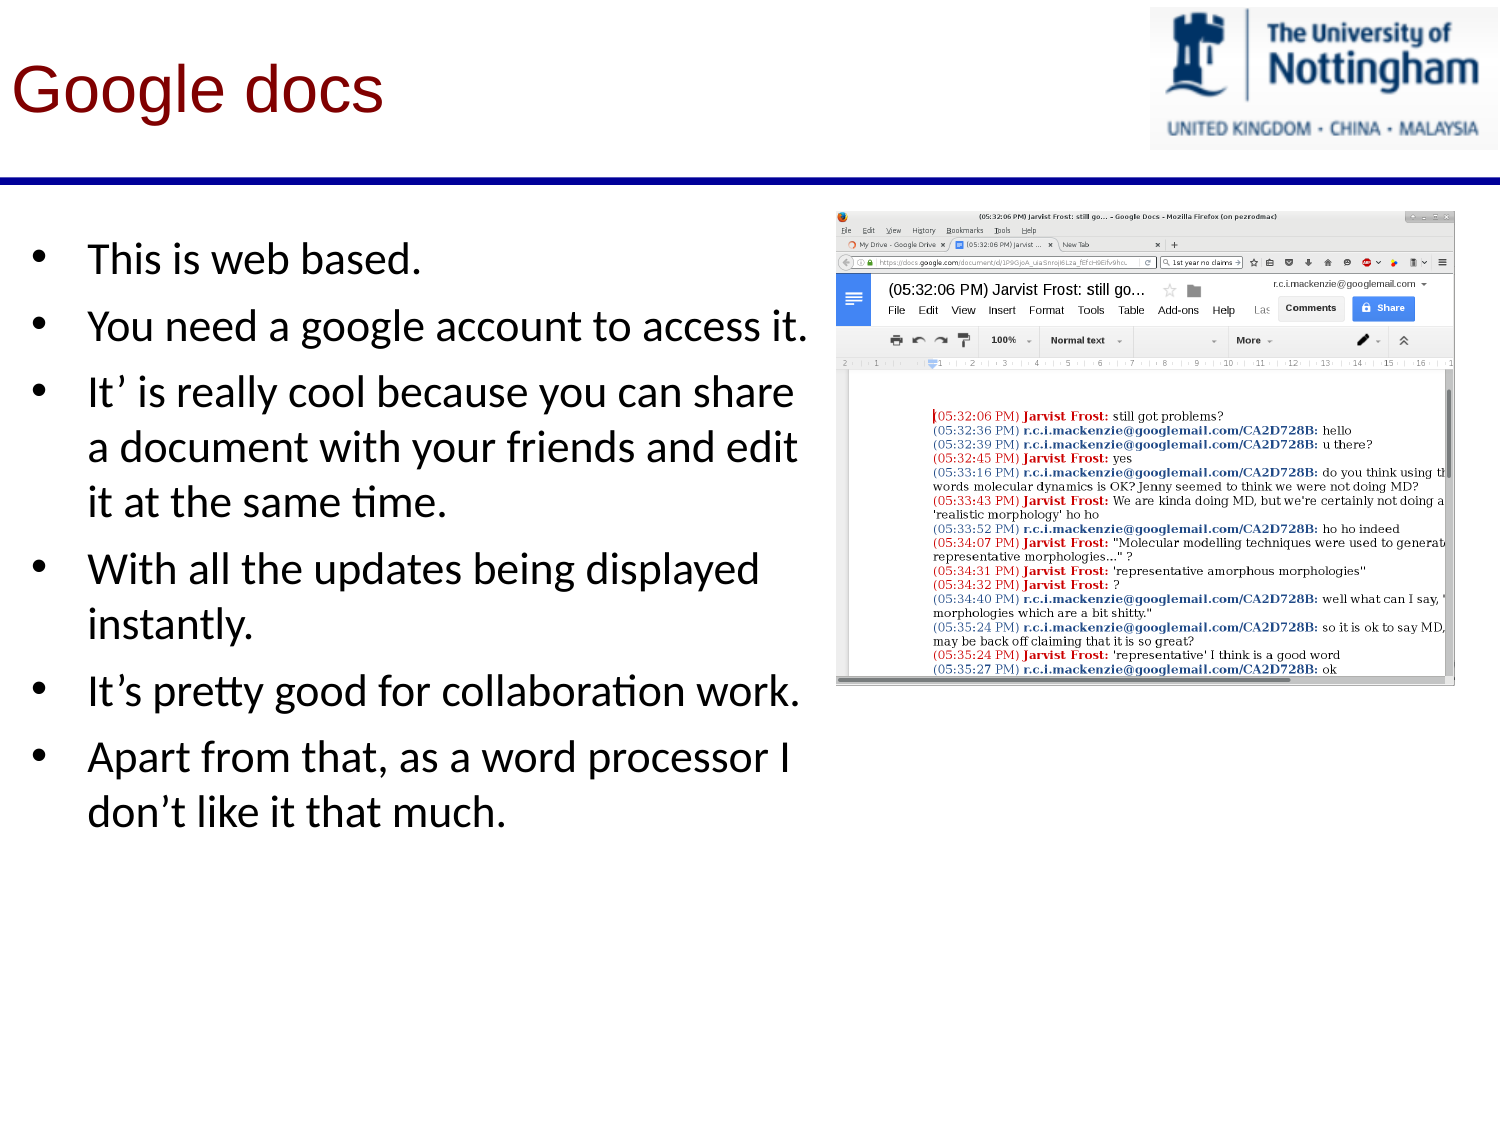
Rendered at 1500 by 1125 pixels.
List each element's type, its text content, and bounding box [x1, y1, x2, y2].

list This is web based. You need a google account to access it. It’ is really cool because you can share a document with your friends and edit it at the same time. With all the updates being displayed instantly. It’s pretty good for collaboration work. Apart from that, as a word processor I don’t like it that much. [15, 220, 831, 1116]
picture [836, 211, 1455, 686]
title Google docs [11, 12, 998, 168]
picture [1150, 7, 1498, 150]
